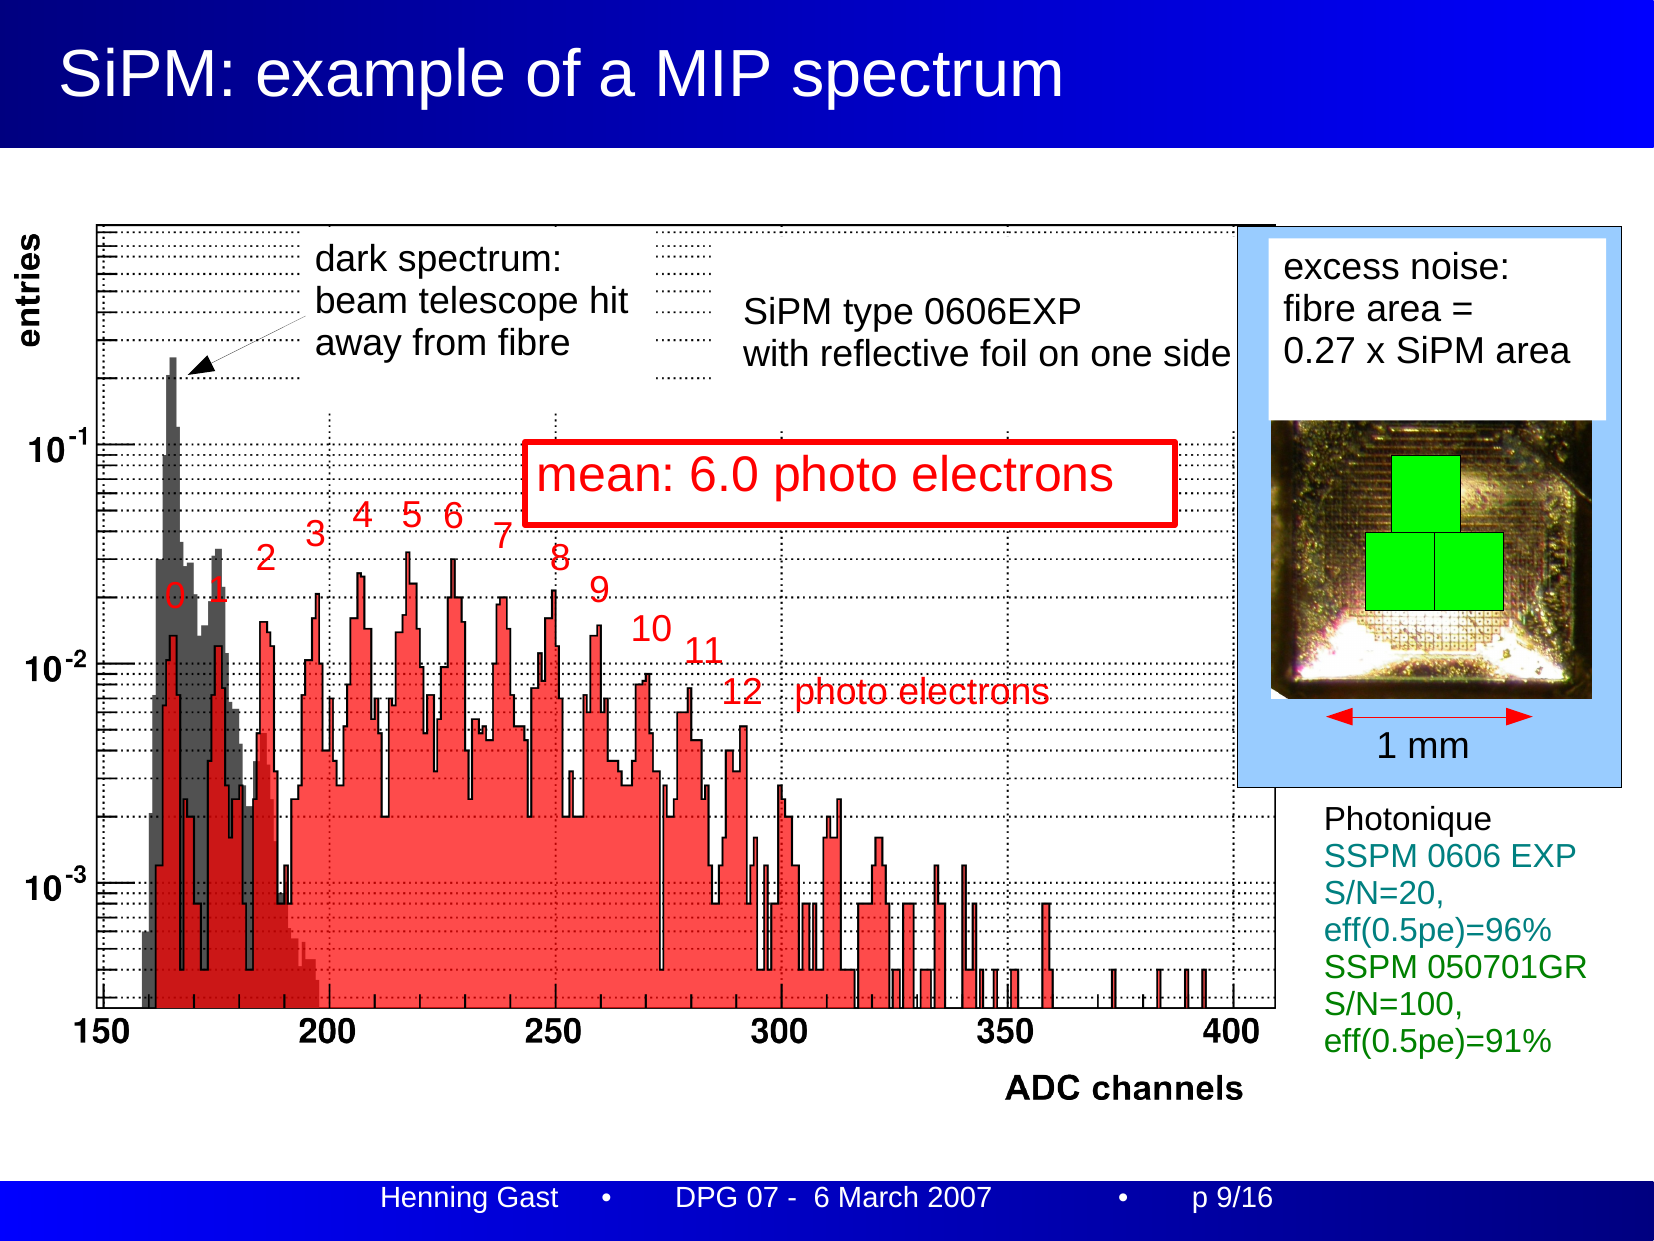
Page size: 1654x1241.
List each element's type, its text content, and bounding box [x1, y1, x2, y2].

title SiPM: example of a MIP spectrum [0, 0, 1654, 148]
text_box 8 [535, 529, 595, 601]
text_box mean: 6.0 photo electrons [525, 441, 1175, 526]
picture [1271, 421, 1592, 699]
text_box 12 photo electrons [706, 663, 1091, 734]
text_box 10 [615, 600, 713, 671]
text_box 9 [574, 561, 634, 632]
picture [14, 224, 1276, 1100]
text_box dark spectrum: beam telescope hit away from fibre [300, 230, 655, 413]
text_box 11 [669, 622, 745, 693]
text_box 7 [477, 507, 537, 578]
text_box 2 [240, 529, 301, 601]
text_box 3 [290, 505, 350, 576]
text_box 0 [150, 566, 210, 638]
text_box Photonique SSPM 0606 EXP S/N=20, eff(0.5pe)=96% SSPM 050701GR S/N=100, eff(0.5pe)=91% [1308, 792, 1651, 1155]
text_box 4 [337, 486, 397, 557]
text_box 1 mm [1361, 716, 1510, 788]
text_box 5 [397, 486, 446, 557]
text_box 6 [428, 487, 488, 559]
text_box [1237, 226, 1622, 788]
text_box 1 [193, 561, 253, 632]
text_box SiPM type 0606EXP with reflective foil on one side [712, 236, 1237, 429]
text_box excess noise: fibre area = 0.27 x SiPM area [1268, 238, 1607, 421]
